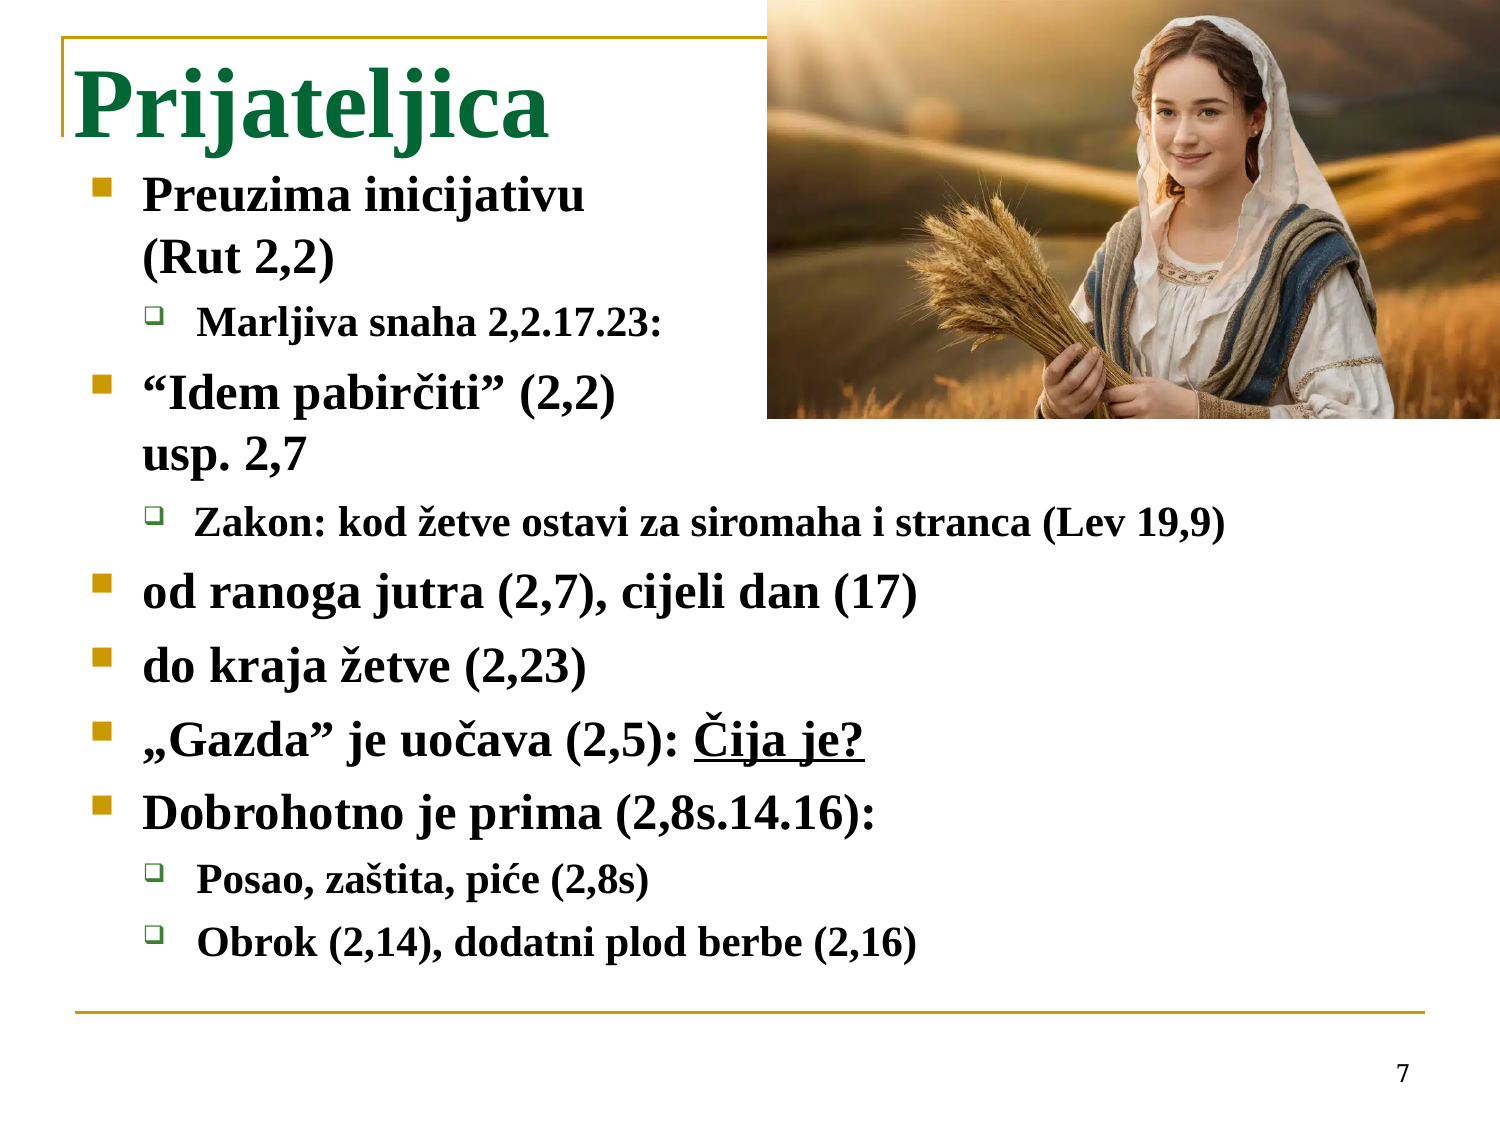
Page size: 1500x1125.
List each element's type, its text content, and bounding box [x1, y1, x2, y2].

picture [767, 0, 1500, 419]
list Preuzima inicijativu (Rut 2,2) Marljiva snaha 2,2.17.23: “Idem pabirčiti” (2,2) usp. 2,7 Zakon: kod žetve ostavi za siromaha i stranca (Lev 19,9) od ranoga jutra (2,7), cijeli dan (17) do kraja žetve (2,23) „Gazda” je uočava (2,5): Čija je? Dobrohotno je prima (2,8s.14.16): Posao, zaštita, piće (2,8s) Obrok (2,14), dodatni plod berbe (2,16) [75, 153, 1447, 975]
title Prijateljica [59, 29, 767, 217]
